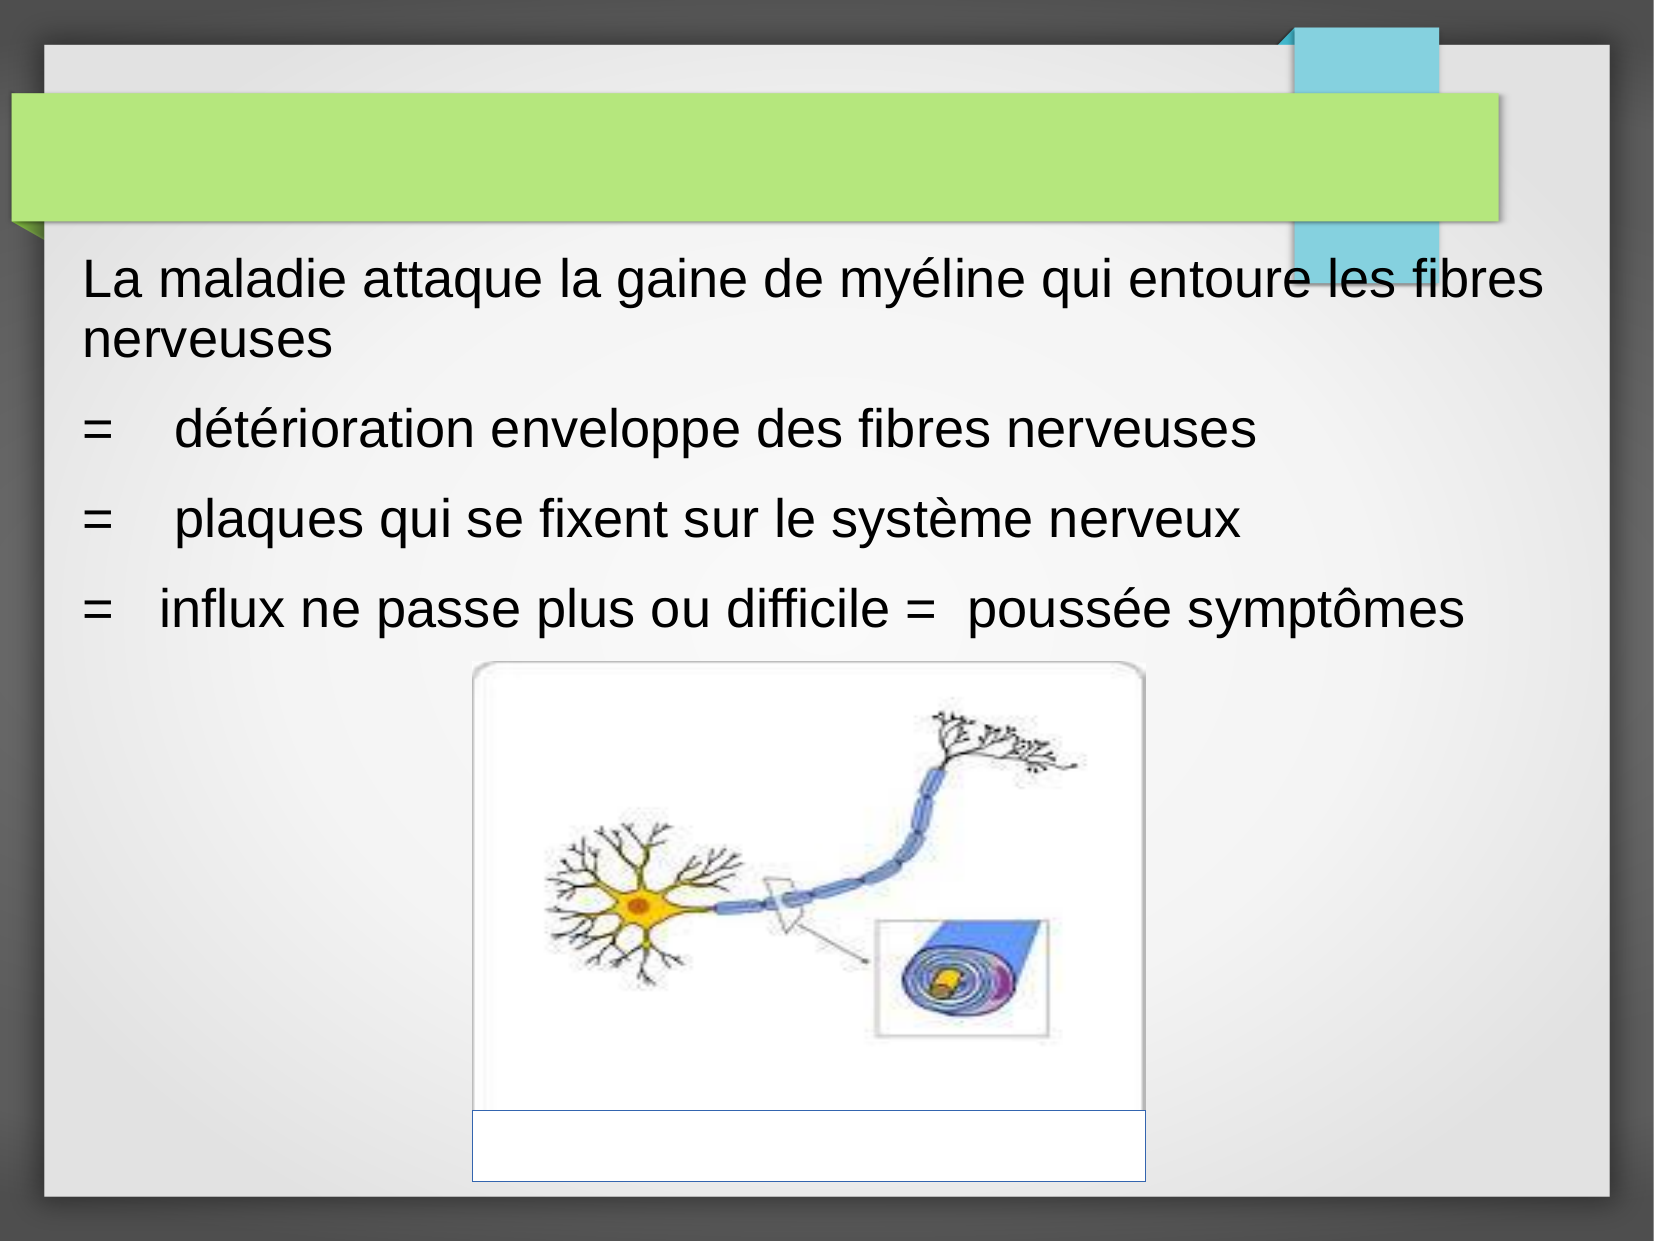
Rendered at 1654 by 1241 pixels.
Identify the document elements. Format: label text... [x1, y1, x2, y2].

list La maladie attaque la gaine de myéline qui entoure les fibres nerveuses = détérioration enveloppe des fibres nerveuses = plaques qui se fixent sur le système nerveux = influx ne passe plus ou difficile = poussée symptômes [82, 248, 1571, 650]
picture [0, 0, 1654, 1241]
text_box [472, 1110, 1146, 1182]
